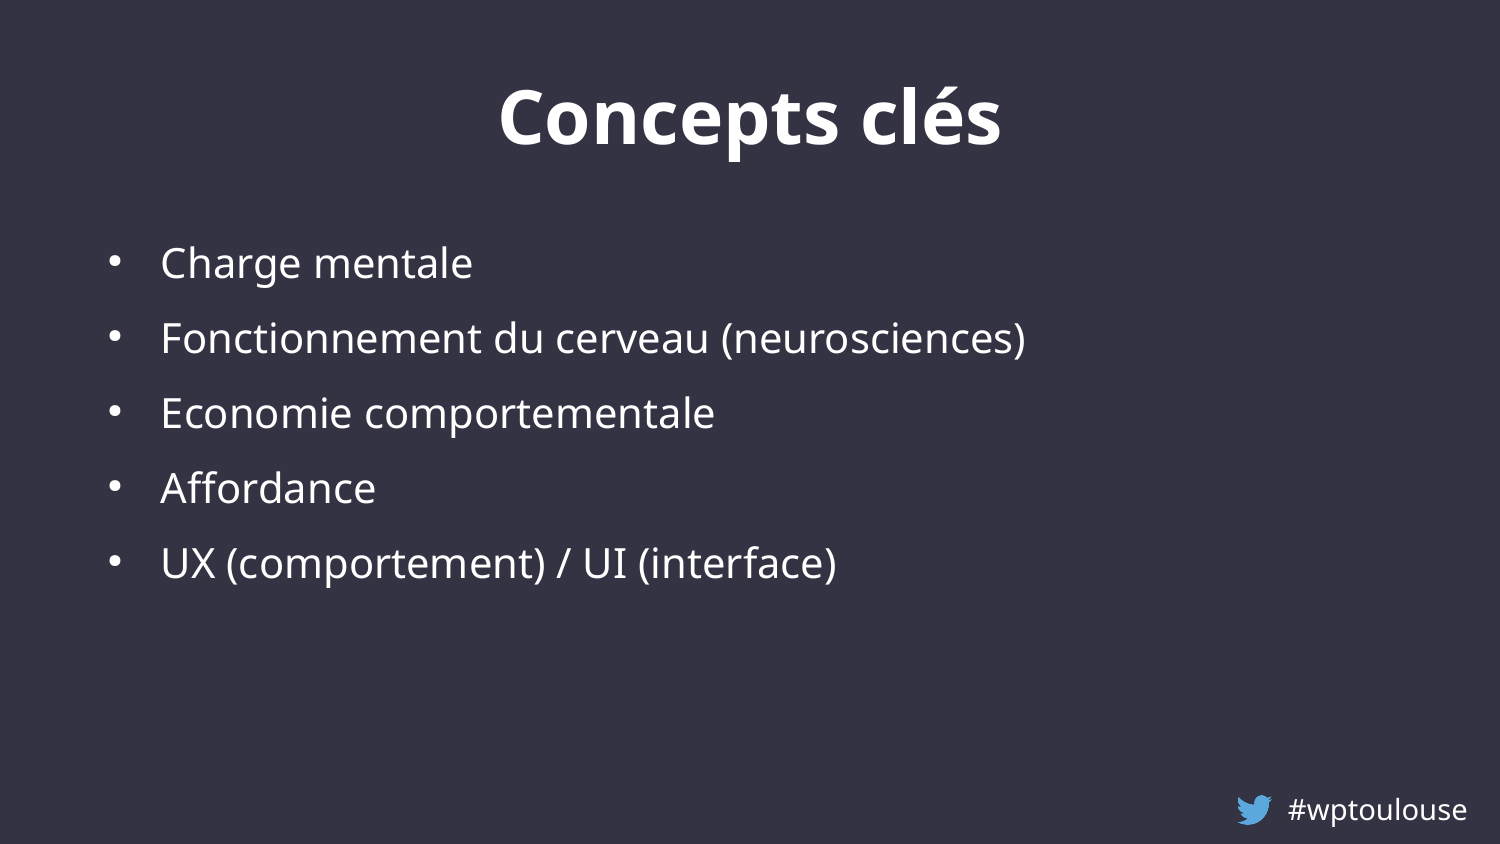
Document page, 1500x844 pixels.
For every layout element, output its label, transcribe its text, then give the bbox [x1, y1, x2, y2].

title Concepts clés [75, 33, 1425, 175]
picture [1236, 795, 1273, 825]
list Charge mentale Fonctionnement du cerveau (neurosciences) Economie comportementale Affordance UX (comportement) / UI (interface) [75, 196, 1425, 808]
text_box #wptoulouse [1272, 776, 1488, 832]
